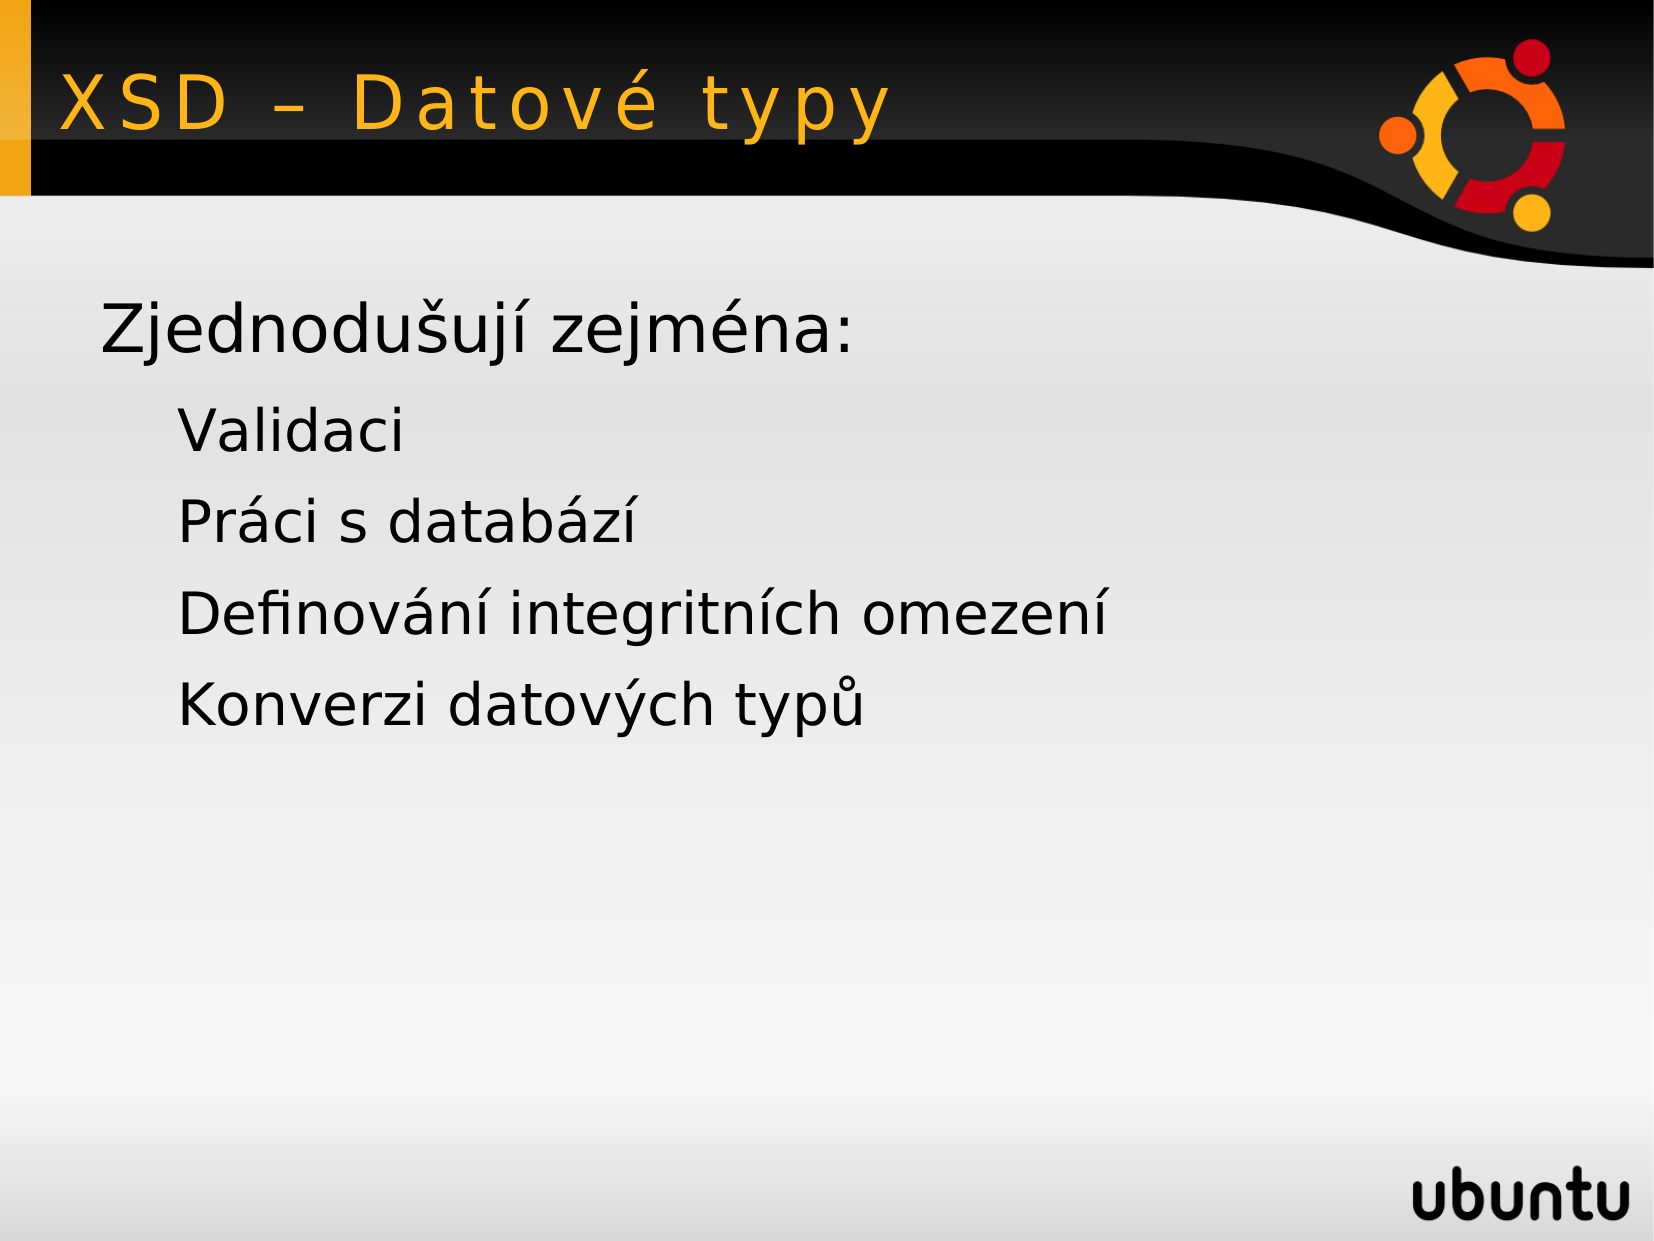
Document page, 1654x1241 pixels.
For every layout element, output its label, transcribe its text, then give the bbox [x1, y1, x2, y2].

list Zjednodušují zejména: Validaci Práci s databází Definování integritních omezení Konverzi datových typů [82, 290, 1571, 1109]
picture [0, 0, 1654, 1241]
title XSD – Datové typy [59, 29, 1270, 178]
